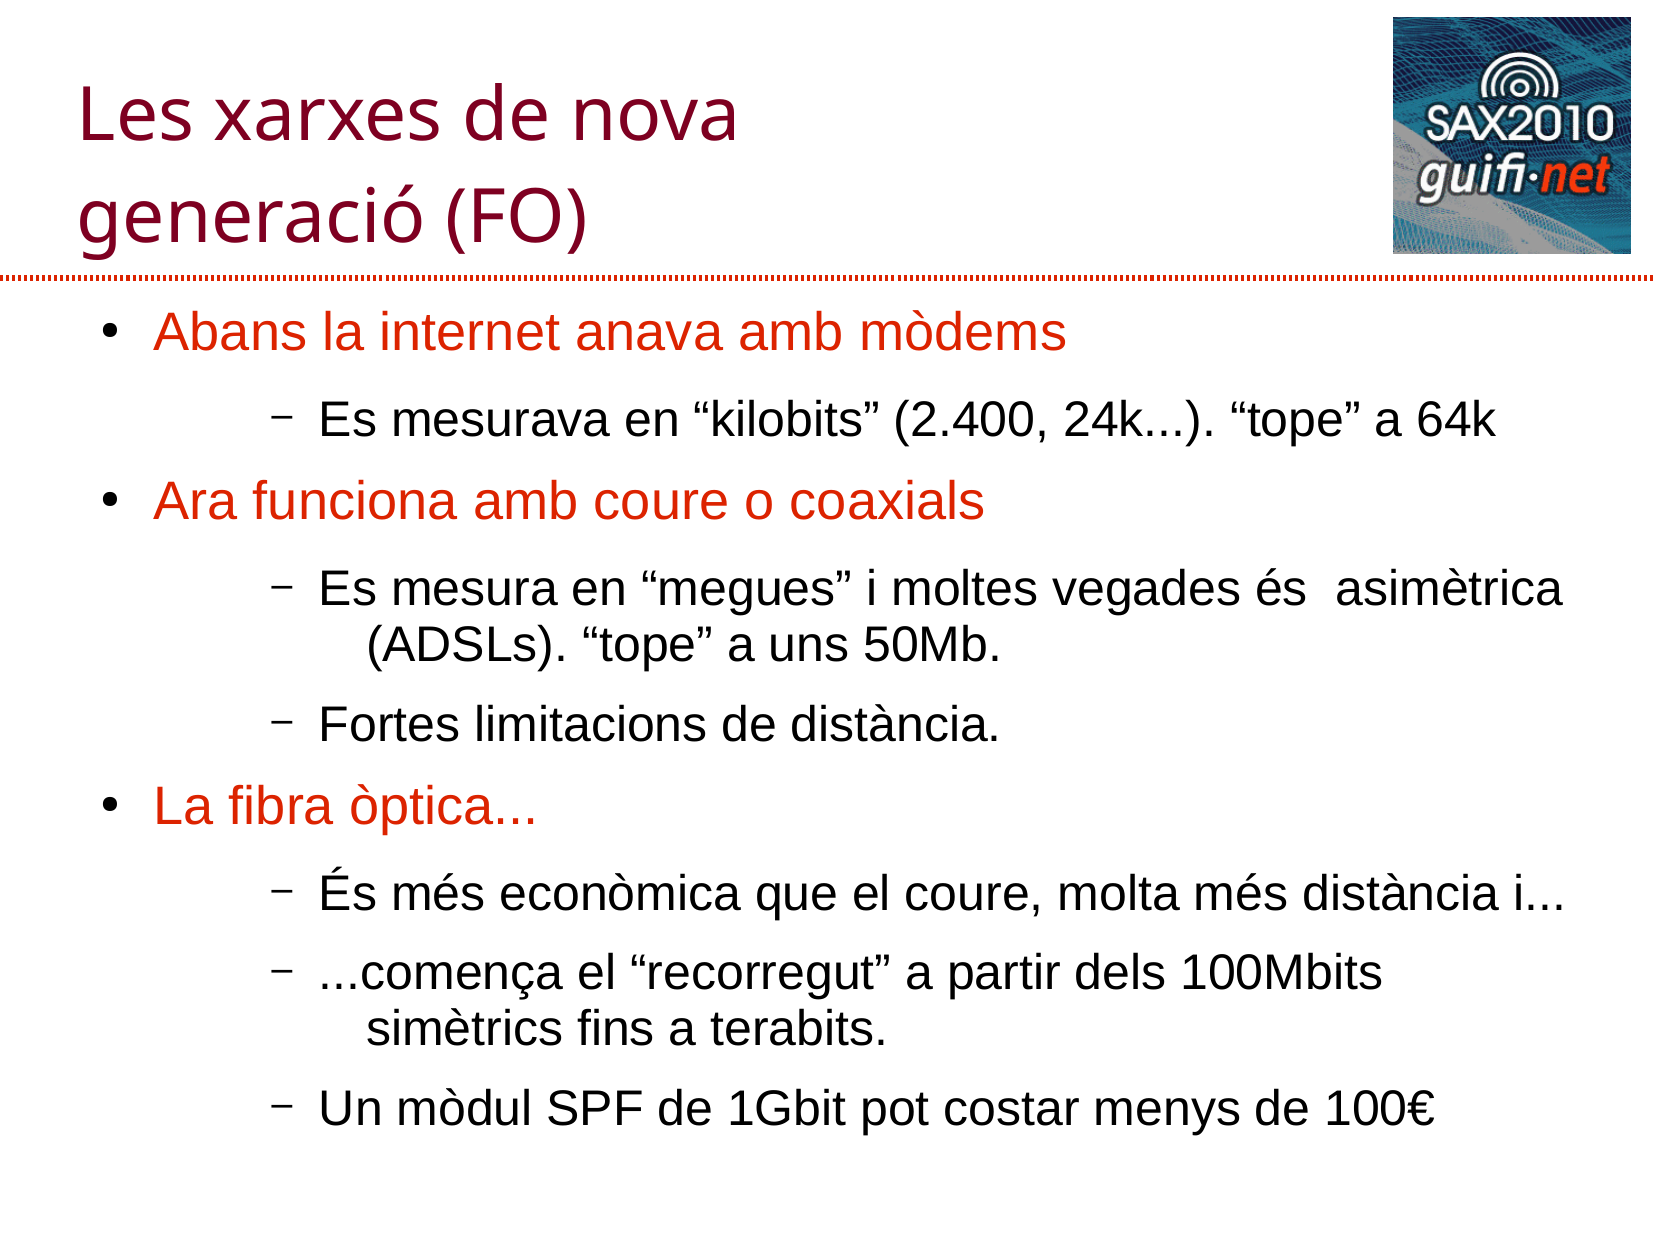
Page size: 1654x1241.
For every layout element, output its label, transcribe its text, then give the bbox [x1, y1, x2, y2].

list Abans la internet anava amb mòdems Es mesurava en “kilobits” (2.400, 24k...). “tope” a 64k Ara funciona amb coure o coaxials Es mesura en “megues” i moltes vegades és asimètrica (ADSLs). “tope” a uns 50Mb. Fortes limitacions de distància. La fibra òptica... És més econòmica que el coure, molta més distància i... ...comença el “recorregut” a partir dels 100Mbits simètrics fins a terabits. Un mòdul SPF de 1Gbit pot costar menys de 100€ [82, 301, 1571, 1136]
title Les xarxes de nova generació (FO) [76, 66, 1093, 259]
picture [1393, 17, 1631, 254]
